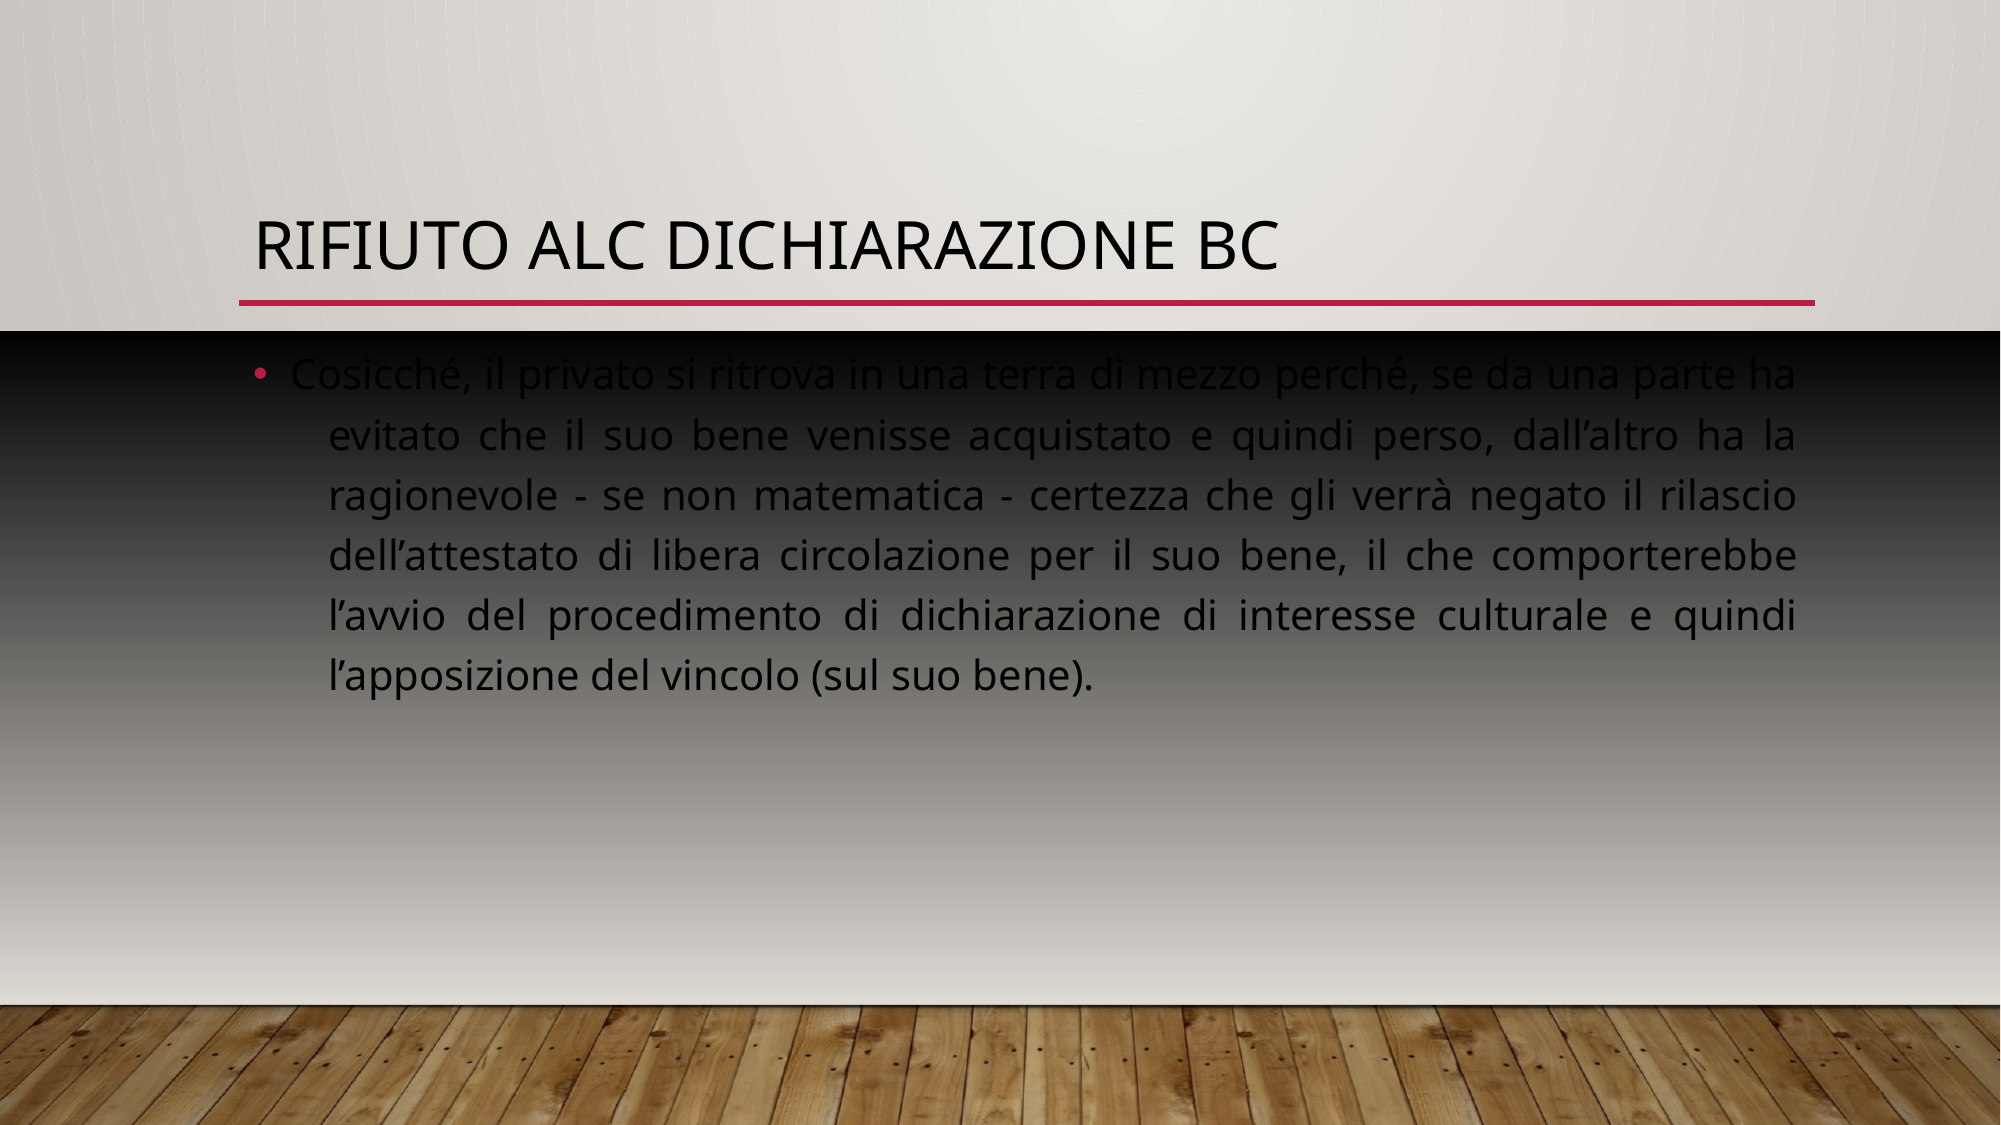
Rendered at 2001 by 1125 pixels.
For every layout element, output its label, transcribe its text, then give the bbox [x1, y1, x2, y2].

title Rifiuto alc dichiarazione bc [238, 131, 1814, 305]
list Cosicché, il privato si ritrova in una terra di mezzo perché, se da una parte ha evitato che il suo bene venisse acquistato e quindi perso, dall’altro ha la ragionevole - se non matematica - certezza che gli verrà negato il rilascio dell’attestato di libera circolazione per il suo bene, il che comporterebbe l’avvio del procedimento di dichiarazione di interesse culturale e quindi l’apposizione del vincolo (sul suo bene). [238, 330, 1814, 897]
